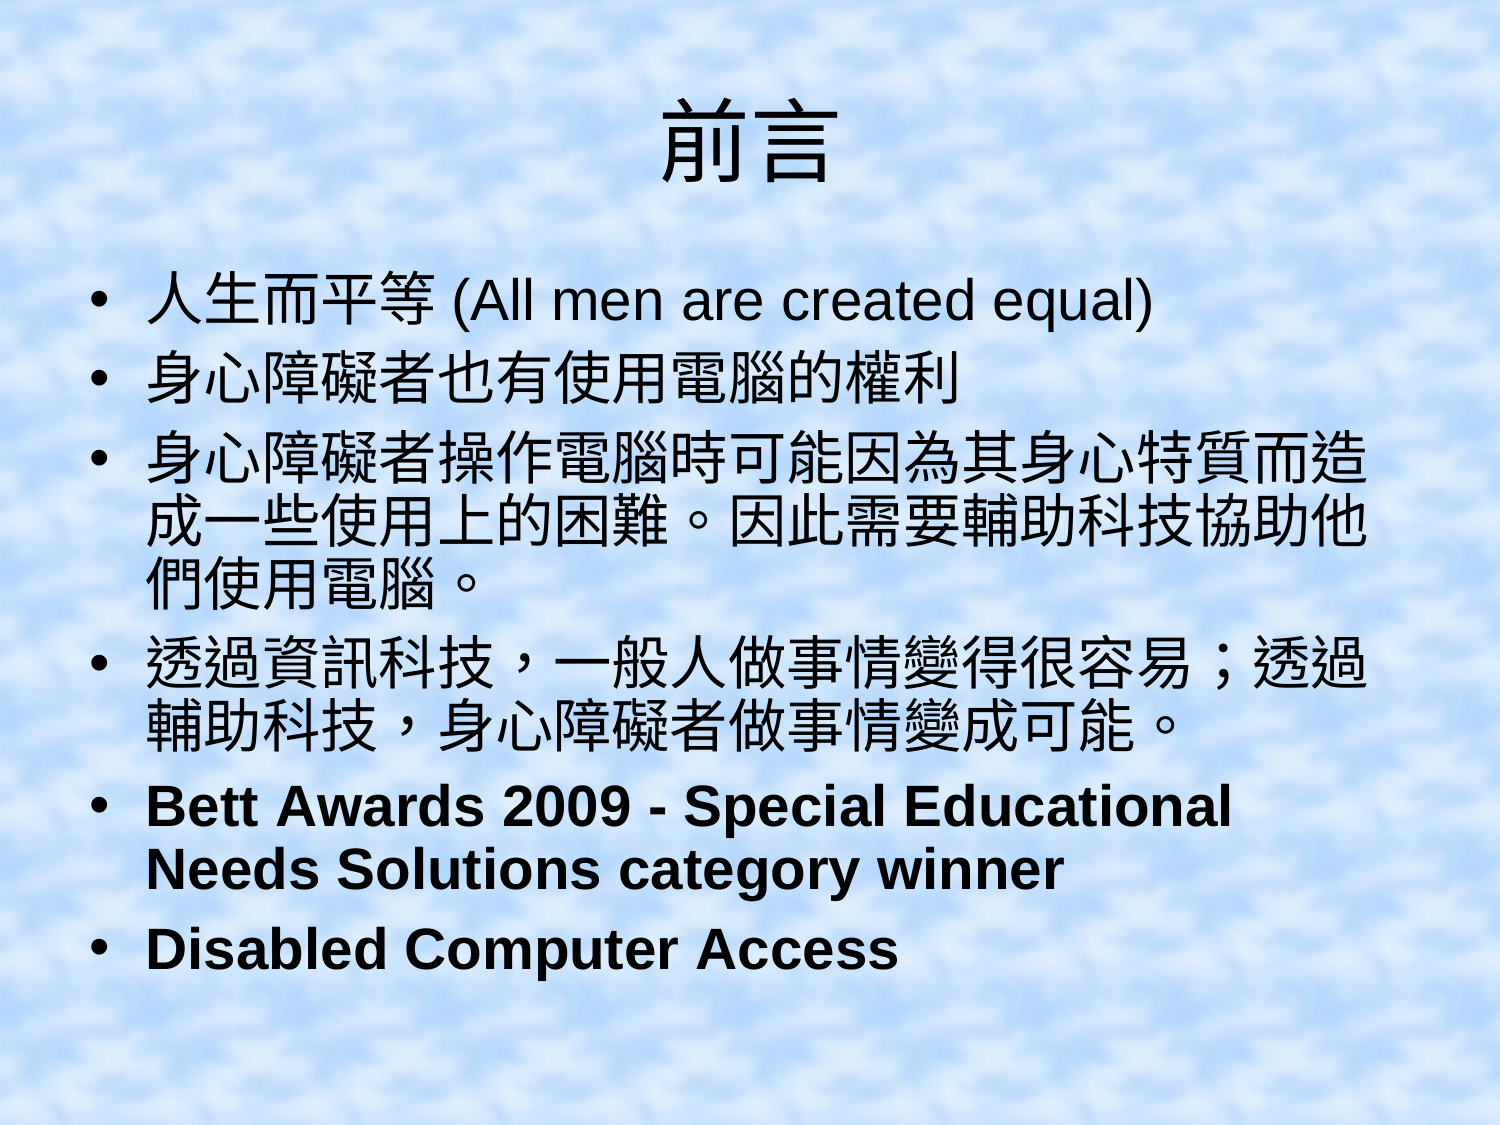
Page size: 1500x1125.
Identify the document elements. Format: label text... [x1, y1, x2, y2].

picture [0, 0, 1500, 1125]
list 人生而平等(All men are created equal) 身心障礙者也有使用電腦的權利 身心障礙者操作電腦時可能因為其身心特質而造成一些使用上的困難。因此需要輔助科技協助他們使用電腦。 透過資訊科技，一般人做事情變得很容易；透過輔助科技，身心障礙者做事情變成可能。 Bett Awards 2009 - Special Educational Needs Solutions category winner Disabled Computer Access [75, 262, 1426, 1006]
title 前言 [75, 20, 1426, 257]
